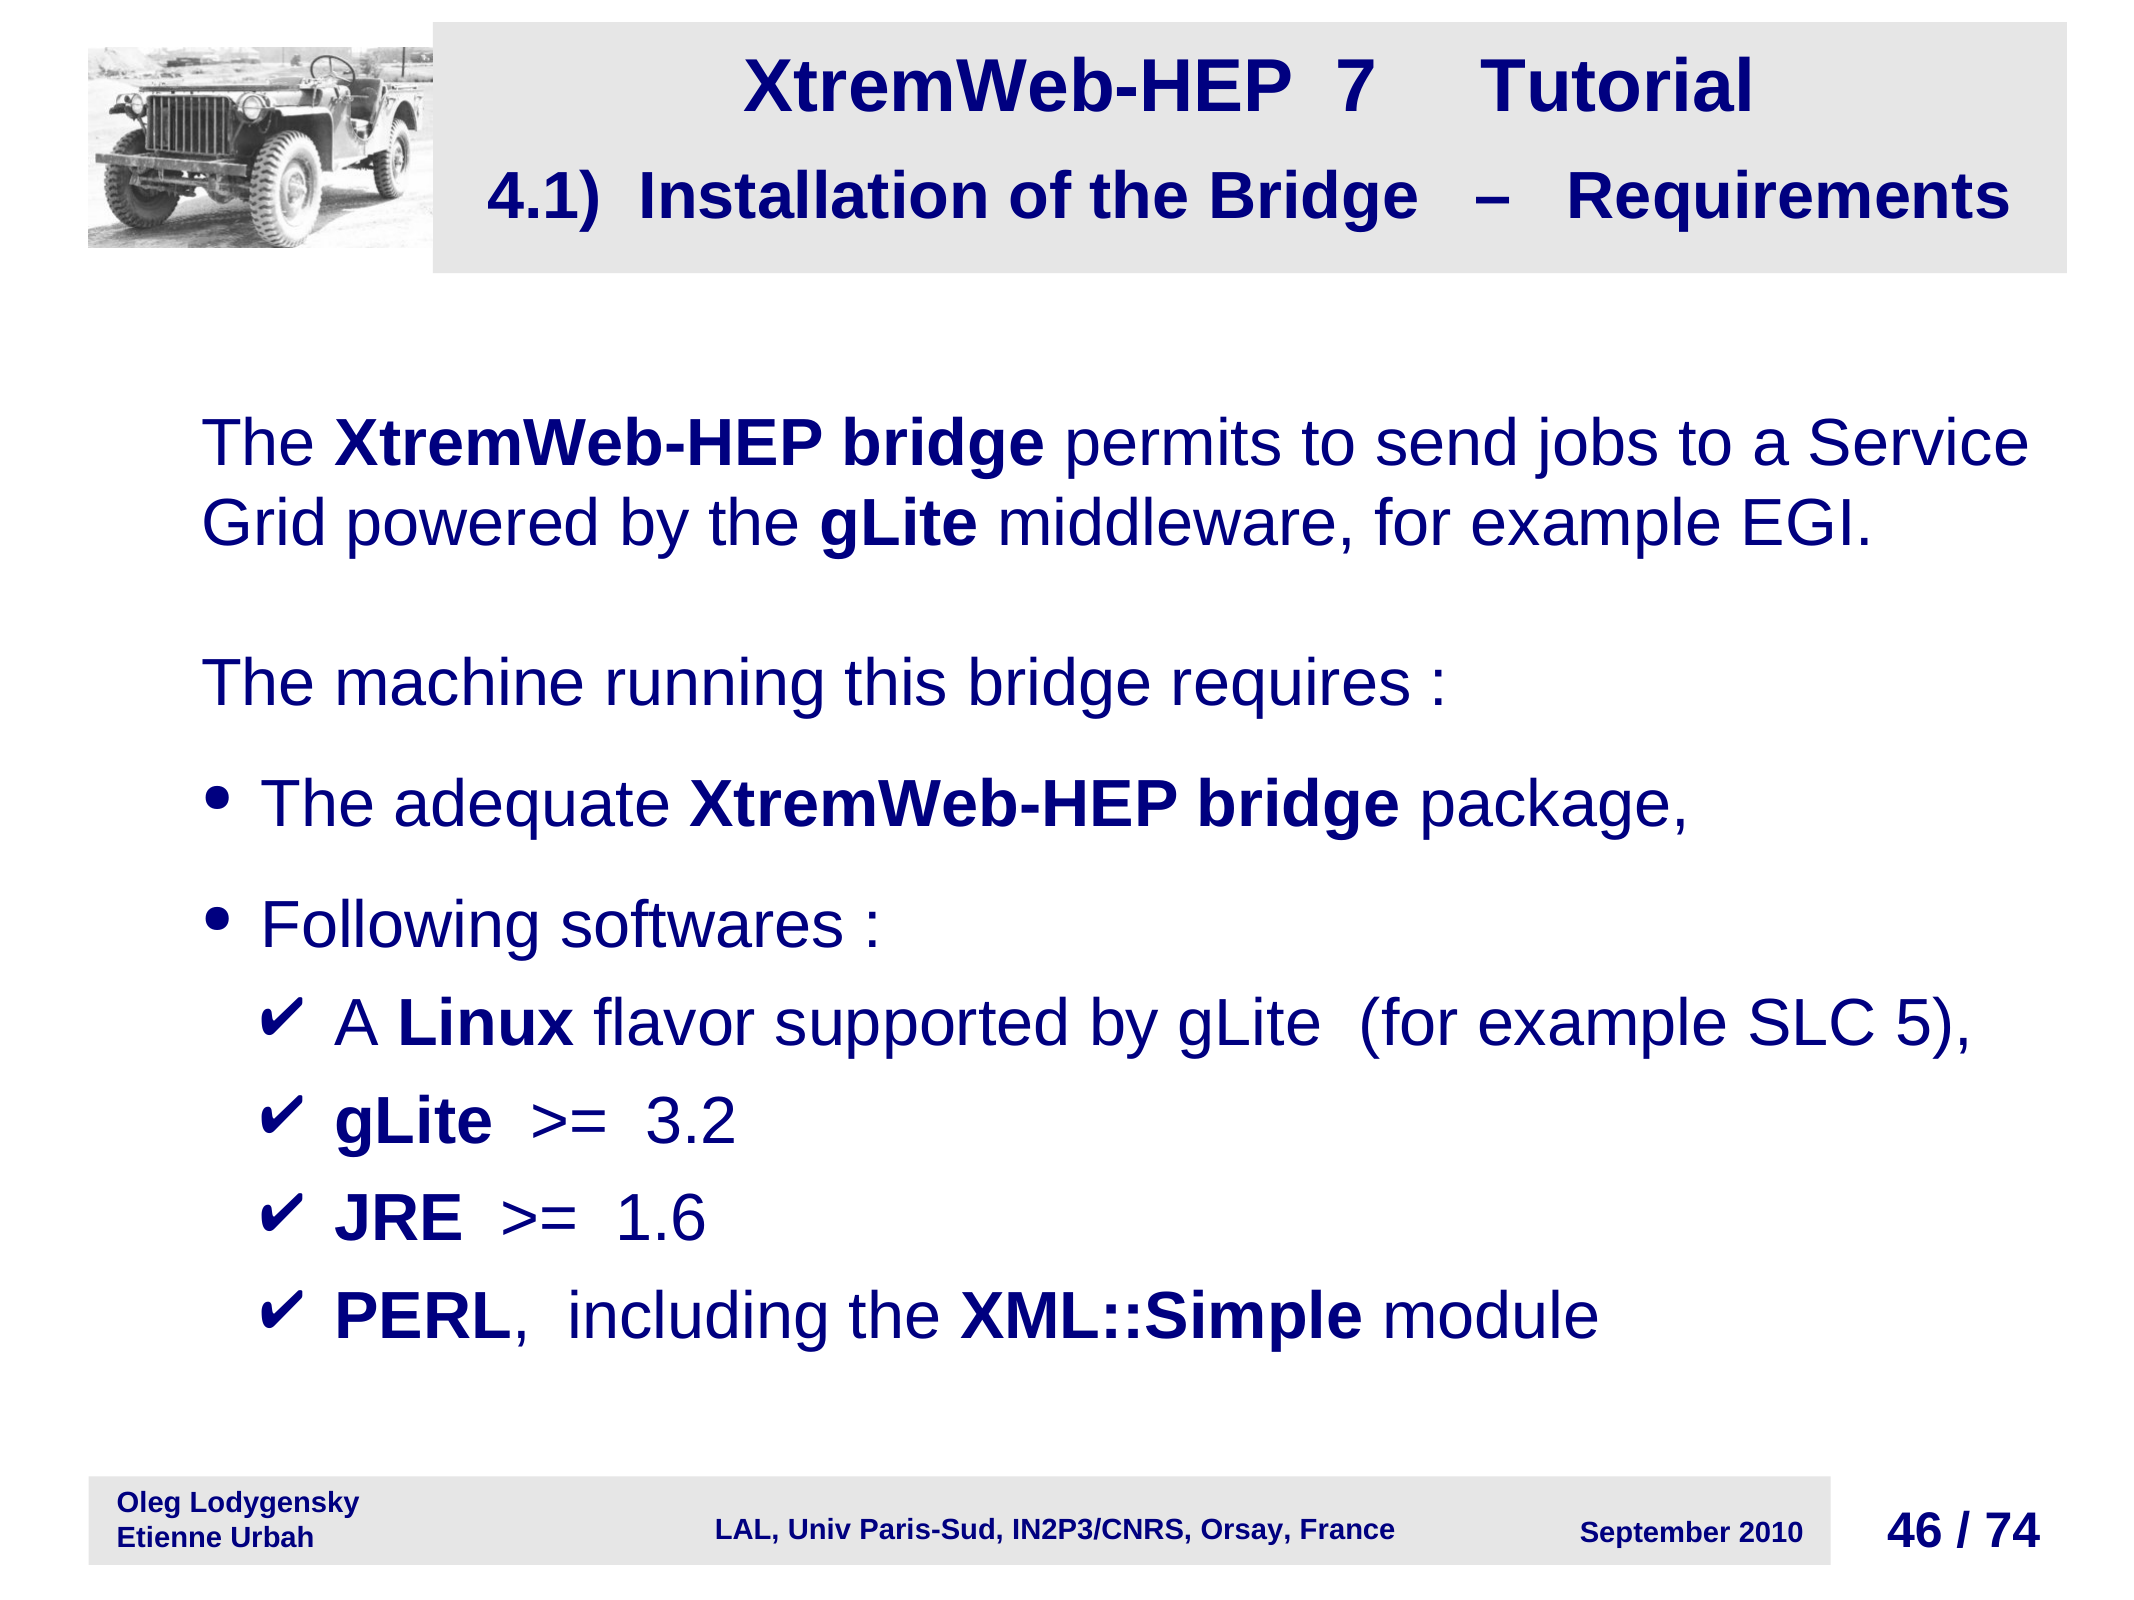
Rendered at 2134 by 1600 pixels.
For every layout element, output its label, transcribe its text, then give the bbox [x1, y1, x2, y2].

text_box The XtremWeb-HEP bridge permits to send jobs to a Service Grid powered by the gLite middleware, for example EGI. The machine running this bridge requires : The adequate XtremWeb-HEP bridge package, Following softwares : A Linux flavor supported by gLite (for example SLC 5), gLite >= 3.2 JRE >= 1.6 PERL, including the XML::Simple module [191, 398, 2053, 1344]
picture [88, 47, 433, 248]
title 4.1) Installation of the Bridge – Requirements [442, 118, 2067, 266]
